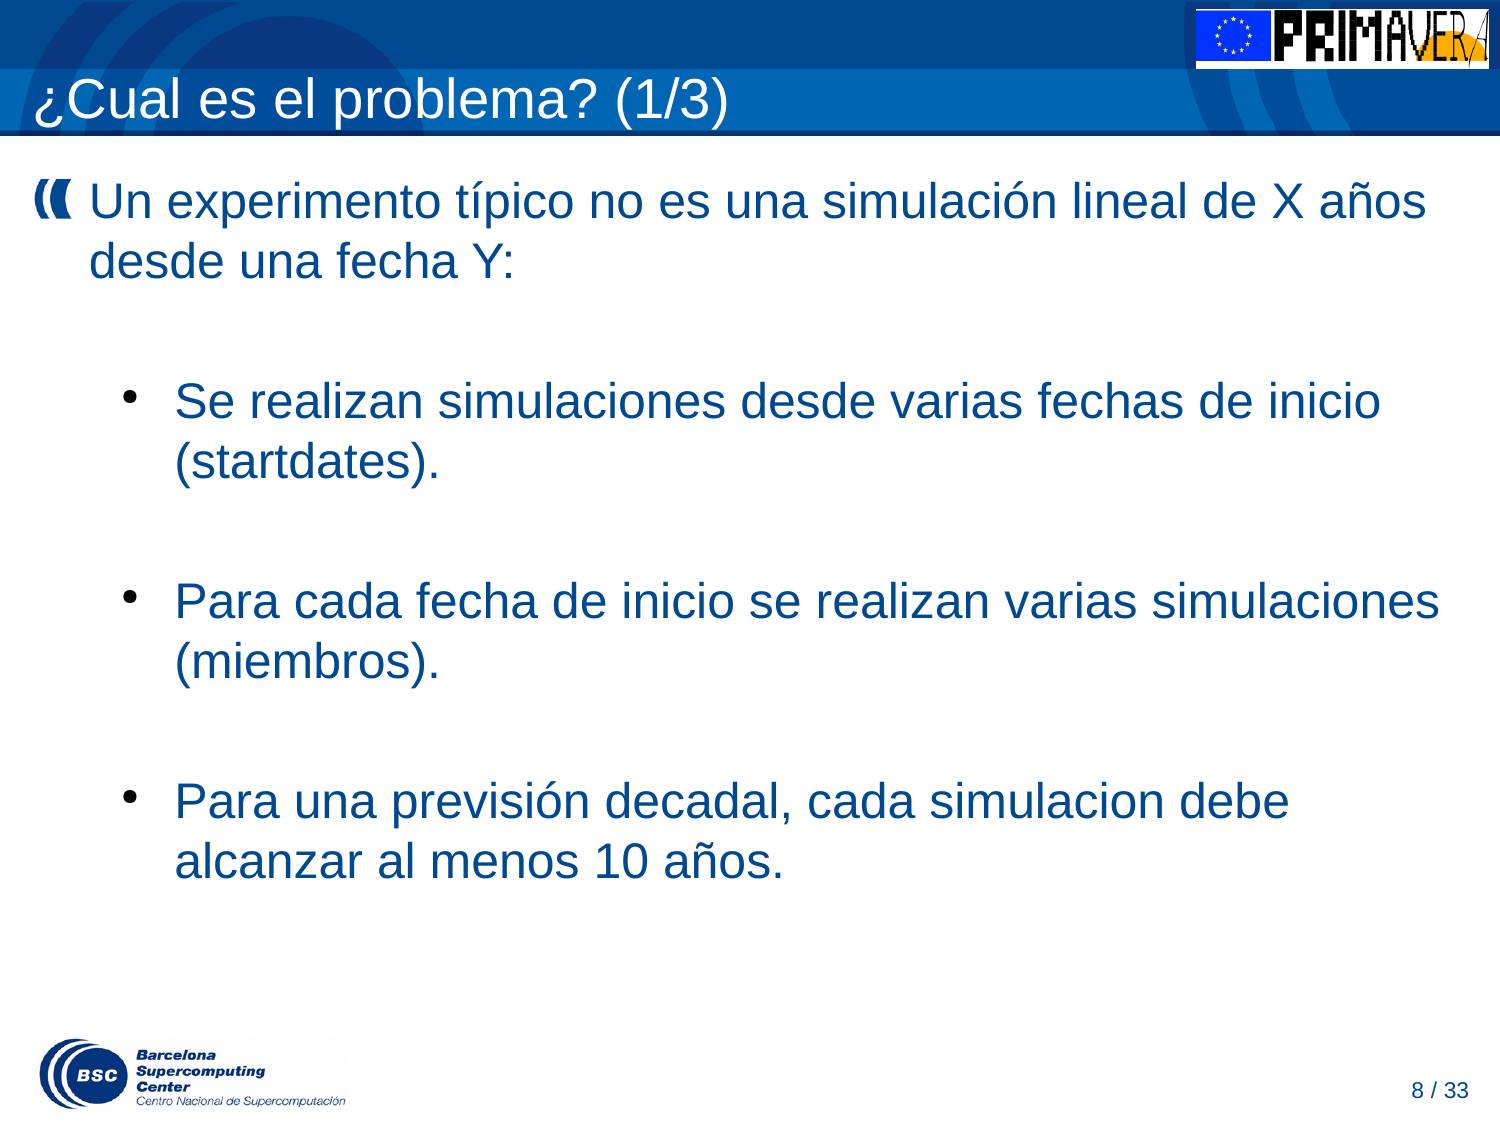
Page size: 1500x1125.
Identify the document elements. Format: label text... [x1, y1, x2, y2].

text_box <number> / 33 [1364, 1042, 1484, 1111]
picture [0, 0, 1500, 136]
title ¿Cual es el problema? (1/3) [17, 7, 1483, 138]
list Un experimento típico no es una simulación lineal de X años desde una fecha Y: Se realizan simulaciones desde varias fechas de inicio (startdates). Para cada fecha de inicio se realizan varias simulaciones (miembros). Para una previsión decadal, cada simulacion debe alcanzar al menos 10 años. [17, 160, 1483, 1012]
picture [37, 1035, 347, 1111]
